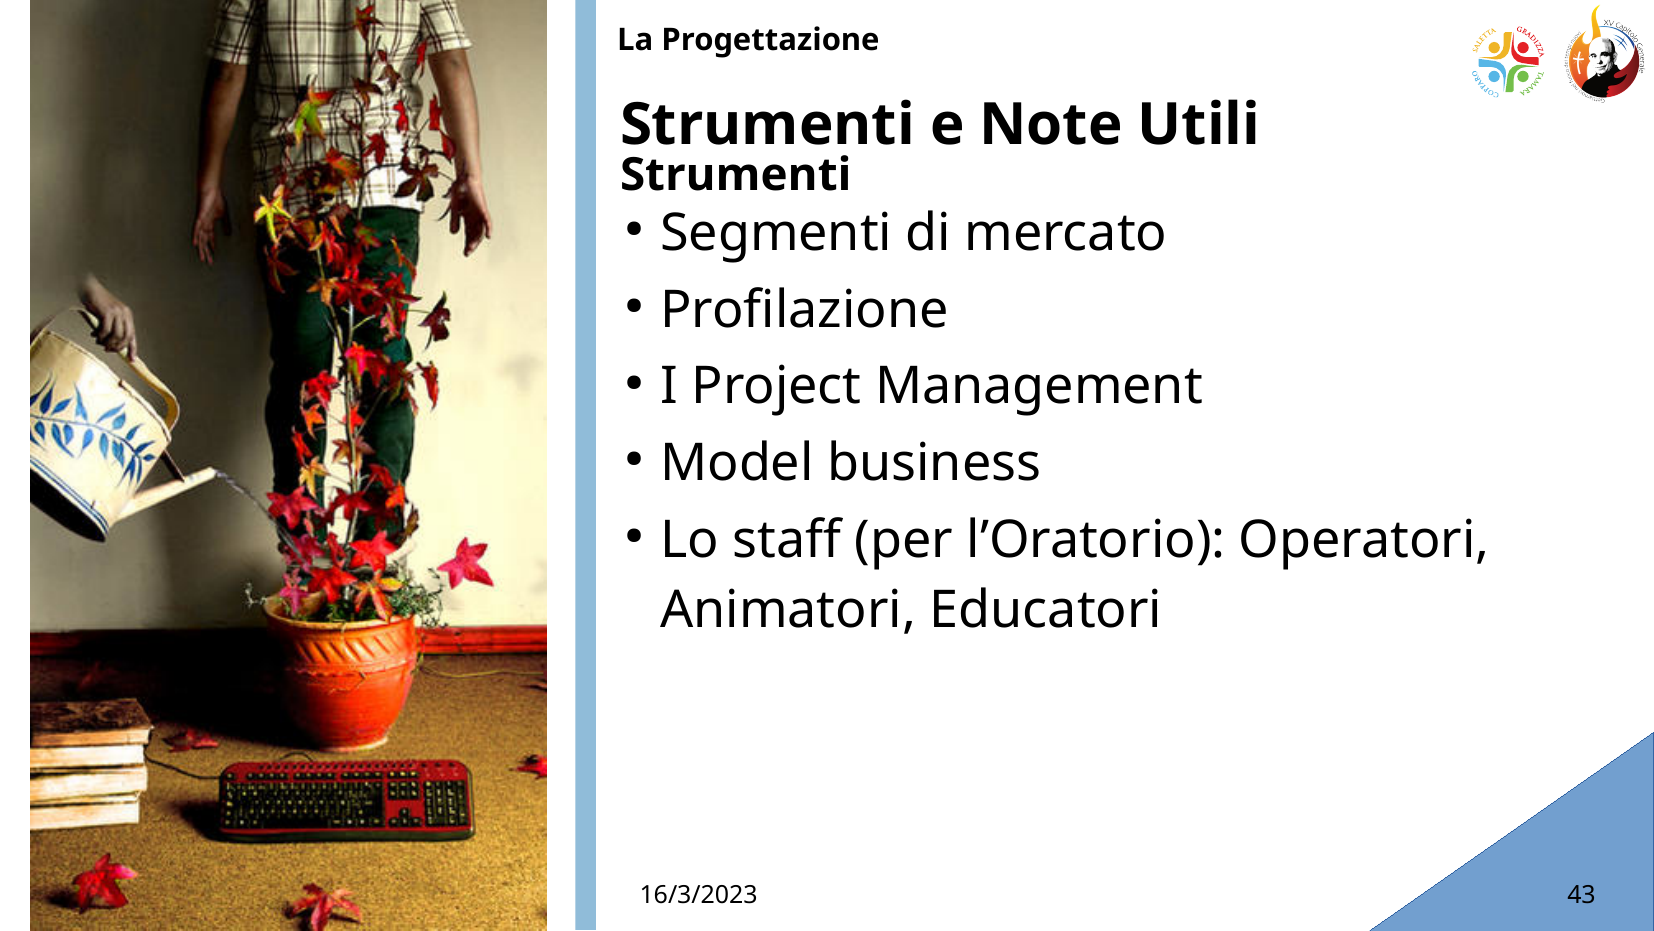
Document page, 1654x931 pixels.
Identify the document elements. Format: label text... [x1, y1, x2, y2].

picture [30, 0, 547, 931]
text_box La Progettazione [602, 9, 1335, 63]
picture [1563, 4, 1646, 103]
title Strumenti [620, 154, 1617, 189]
subtitle Segmenti di mercato Profilazione I Project Management Model business Lo staff (per l’Oratorio): Operatori, Animatori, Educatori [624, 194, 1602, 891]
title Strumenti e Note Utili [620, 82, 1617, 154]
